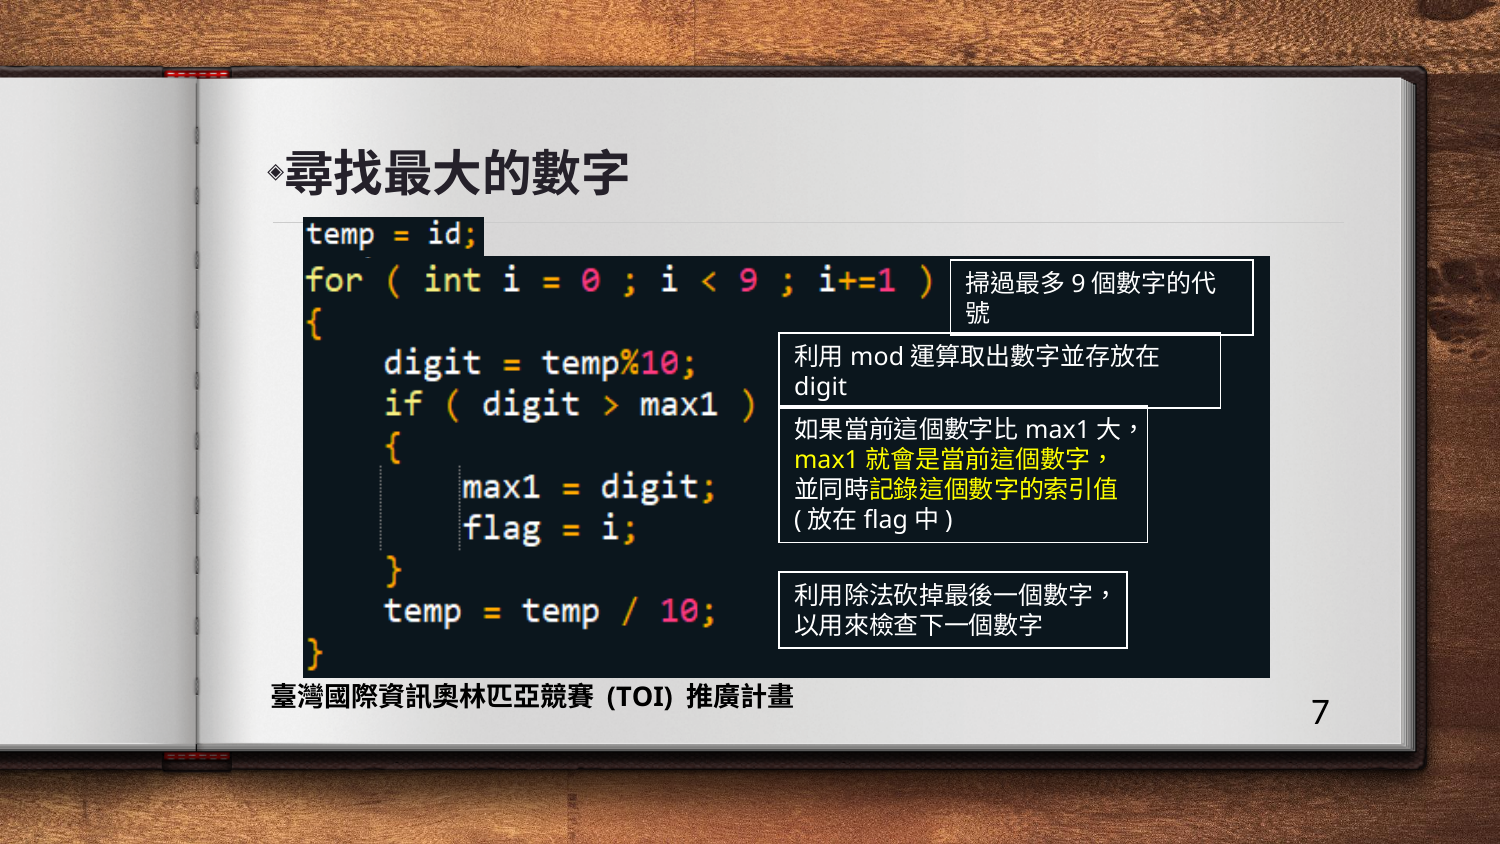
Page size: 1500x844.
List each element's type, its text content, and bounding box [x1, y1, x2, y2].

text_box 利用除法砍掉最後一個數字， 以用來檢查下一個數字 [779, 572, 1128, 648]
text_box 如果當前這個數字比max1大， max1就會是當前這個數字， 並同時記錄這個數字的索引值 (放在flag中) [779, 406, 1148, 543]
text_box [1295, 672, 1386, 737]
list 尋找最大的數字 [252, 126, 746, 216]
text_box 掃過最多9個數字的代號 [950, 260, 1254, 306]
text_box 利用mod運算取出數字並存放在digit [779, 333, 1221, 379]
picture [303, 217, 1270, 678]
